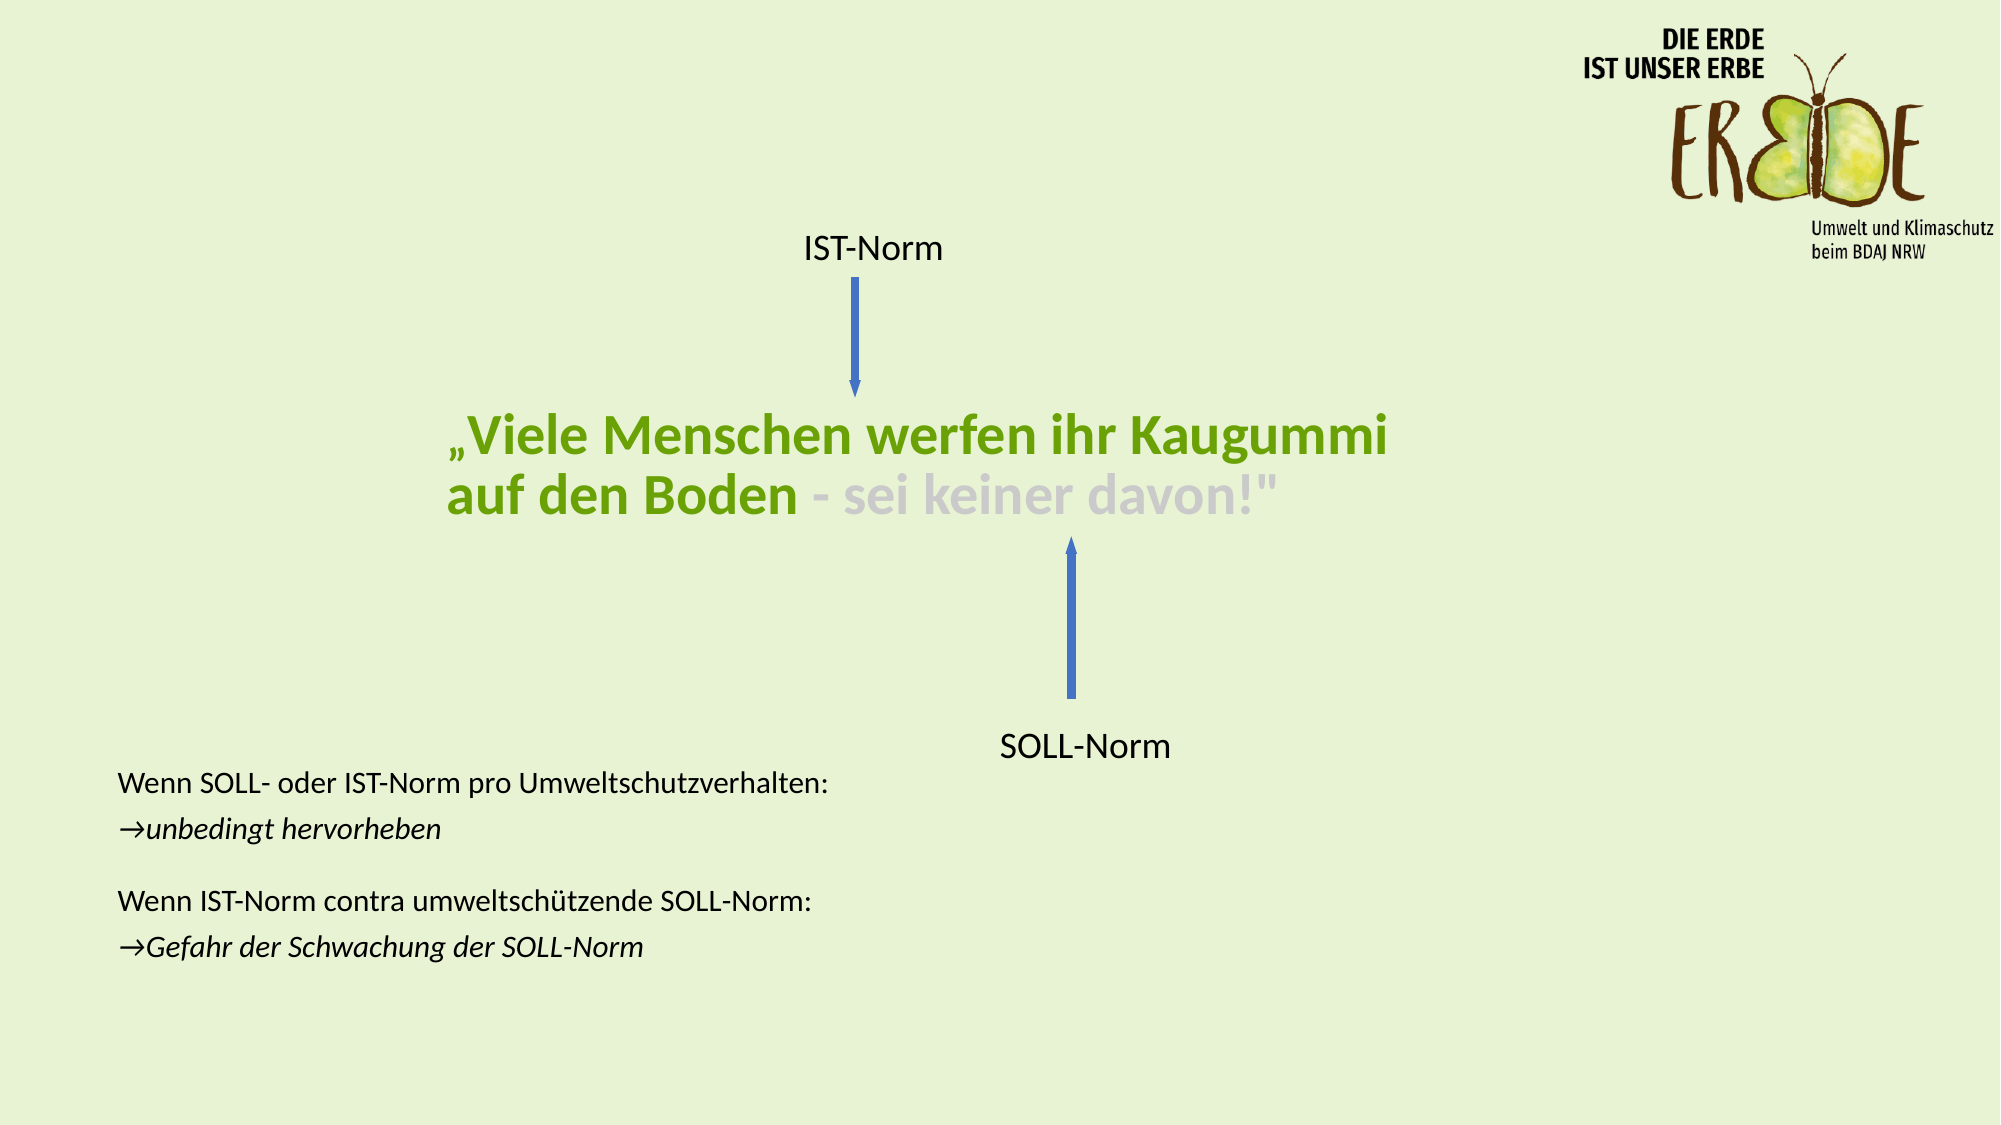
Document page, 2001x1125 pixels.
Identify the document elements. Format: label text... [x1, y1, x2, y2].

text_box IST-Norm [804, 223, 948, 305]
text_box Wenn SOLL- oder IST-Norm pro Umweltschutzverhalten: →unbedingt hervorheben Wenn IST-Norm contra umweltschützende SOLL-Norm: →Gefahr der Schwachung der SOLL-Norm [118, 762, 1000, 961]
text_box SOLL-Norm [1000, 721, 1144, 803]
text_box „Viele Menschen werfen ihr Kaugummi auf den Boden - sei keiner davon!" [447, 406, 1422, 501]
